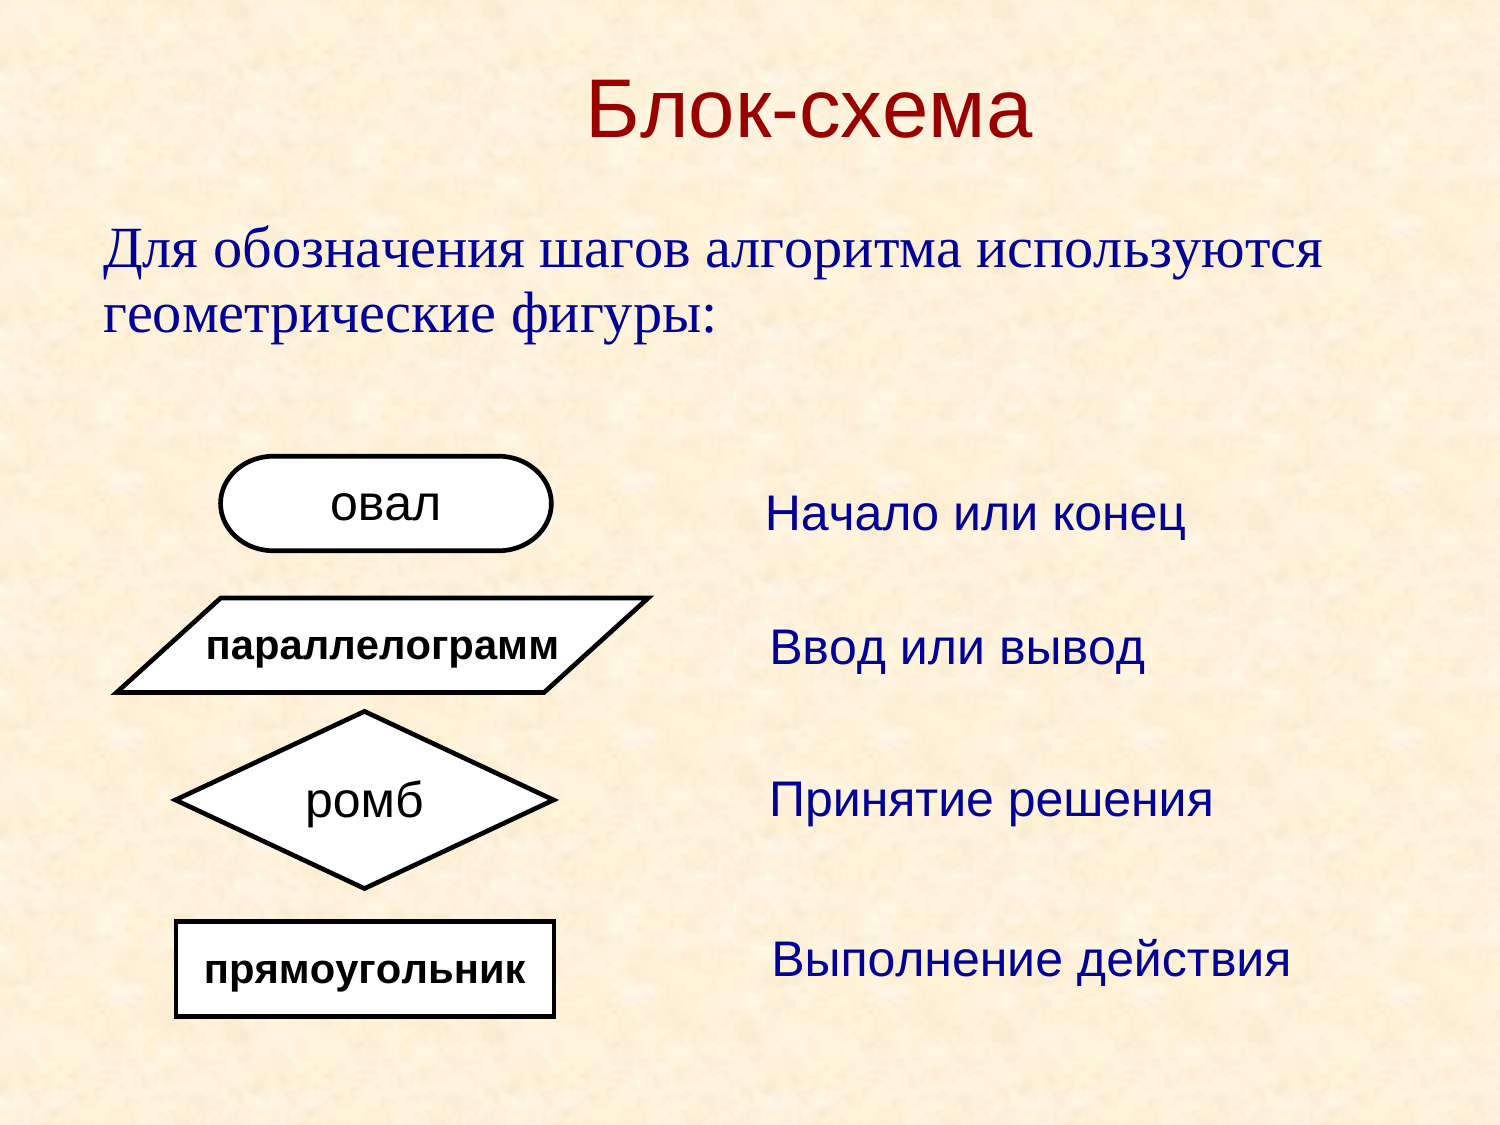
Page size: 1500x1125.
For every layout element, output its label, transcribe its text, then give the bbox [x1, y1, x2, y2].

text_box ромб [175, 711, 554, 889]
text_box овал [220, 456, 552, 551]
text_box параллелограмм [116, 597, 649, 693]
text_box Для обозначения шагов алгоритма используются геометрические фигуры: [88, 207, 1412, 353]
text_box Блок-схема [372, 54, 1247, 164]
text_box Начало или конец [749, 477, 1500, 549]
text_box Выполнение действия [756, 923, 1454, 996]
text_box прямоугольник [175, 921, 555, 1017]
picture [0, 0, 1500, 1125]
text_box Ввод или вывод [754, 611, 1270, 684]
text_box Принятие решения [754, 763, 1480, 835]
